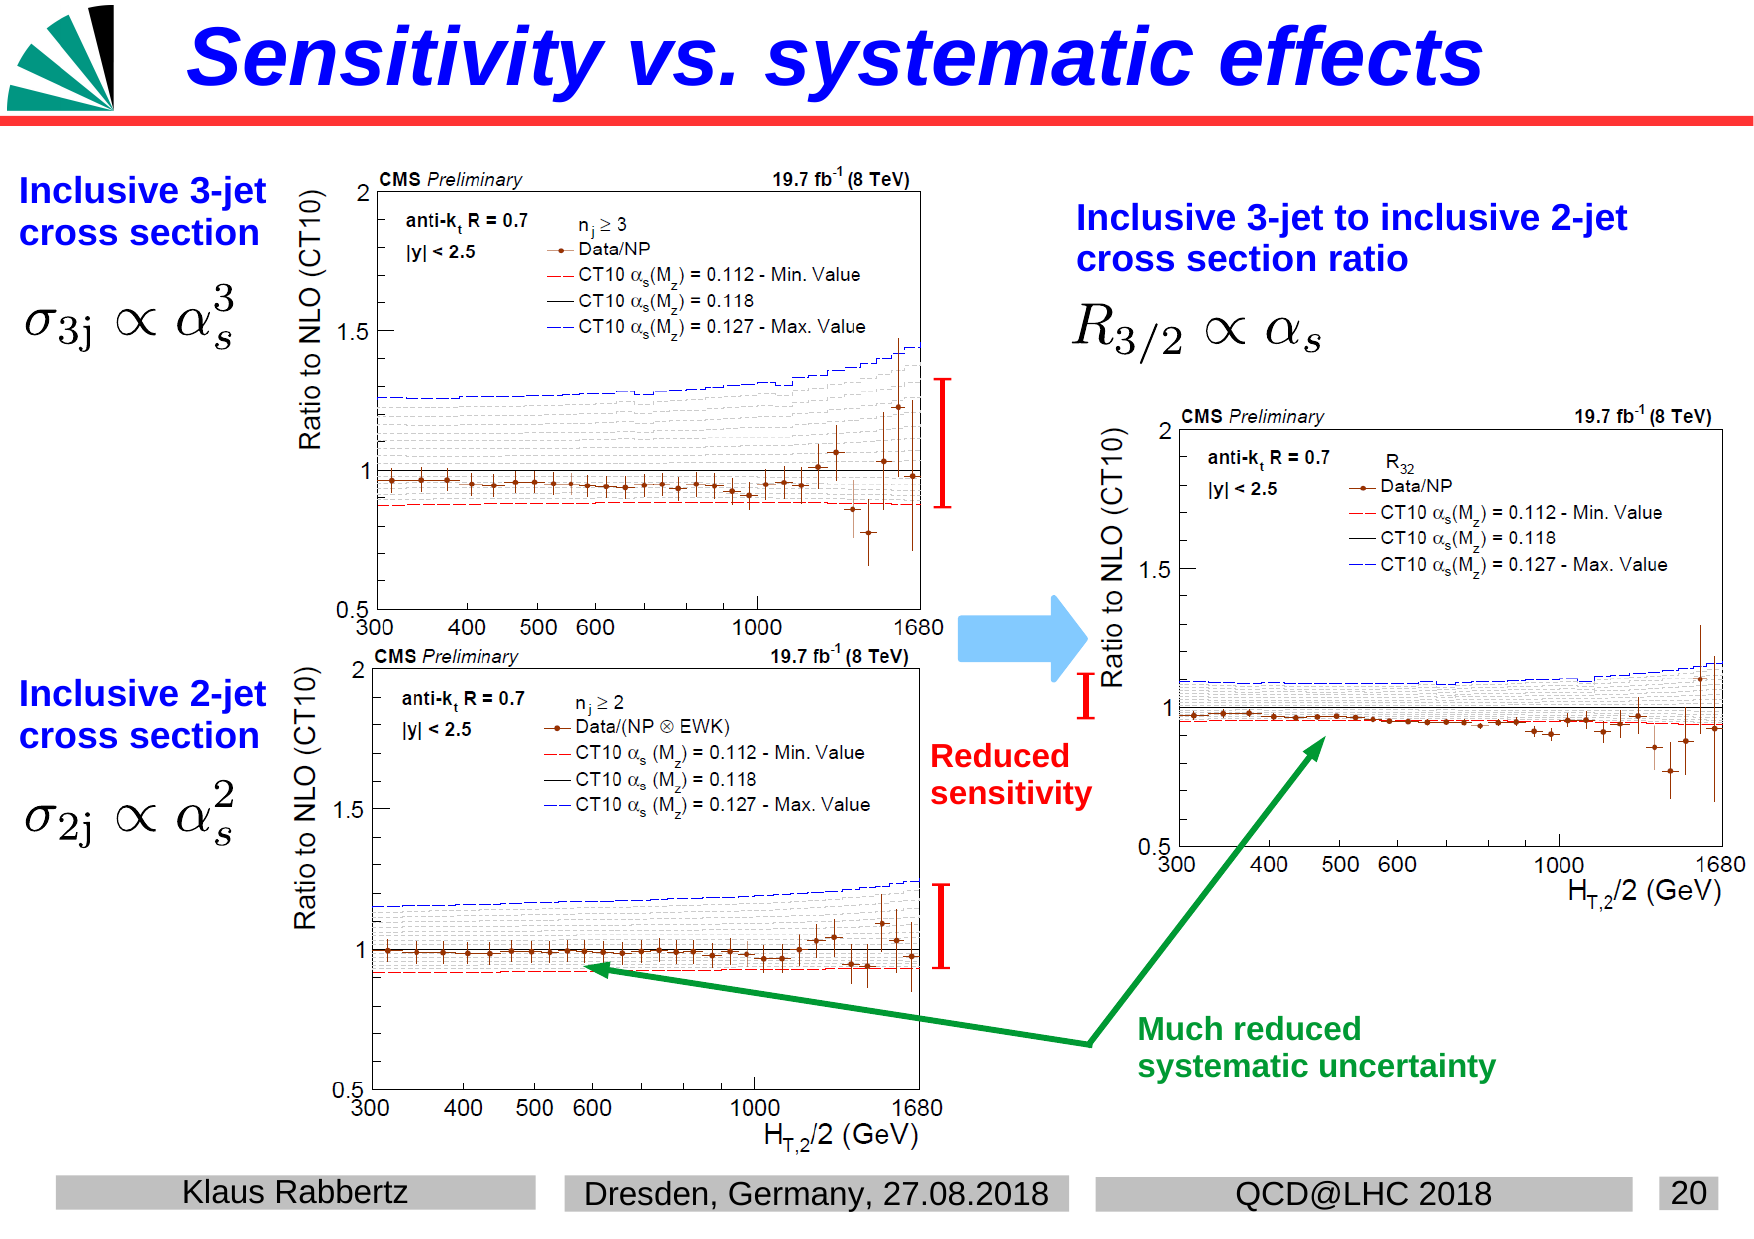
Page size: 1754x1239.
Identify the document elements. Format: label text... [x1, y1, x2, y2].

title Sensitivity vs. systematic effects [129, 0, 1545, 114]
text_box Inclusive 3-jet to inclusive 2-jet cross section ratio [1064, 189, 1641, 286]
text_box [1069, 303, 1324, 365]
picture [283, 157, 948, 1156]
picture [1090, 395, 1749, 915]
text_box Reduced sensitivity [918, 731, 1105, 819]
text_box Inclusive 3-jet cross section [7, 163, 279, 260]
text_box [960, 598, 1085, 680]
text_box [23, 283, 236, 352]
text_box Inclusive 2-jet cross section [7, 666, 279, 762]
picture [7, 5, 114, 112]
text_box [23, 779, 236, 849]
text_box Much reduced systematic uncertainty [1125, 1004, 1510, 1092]
